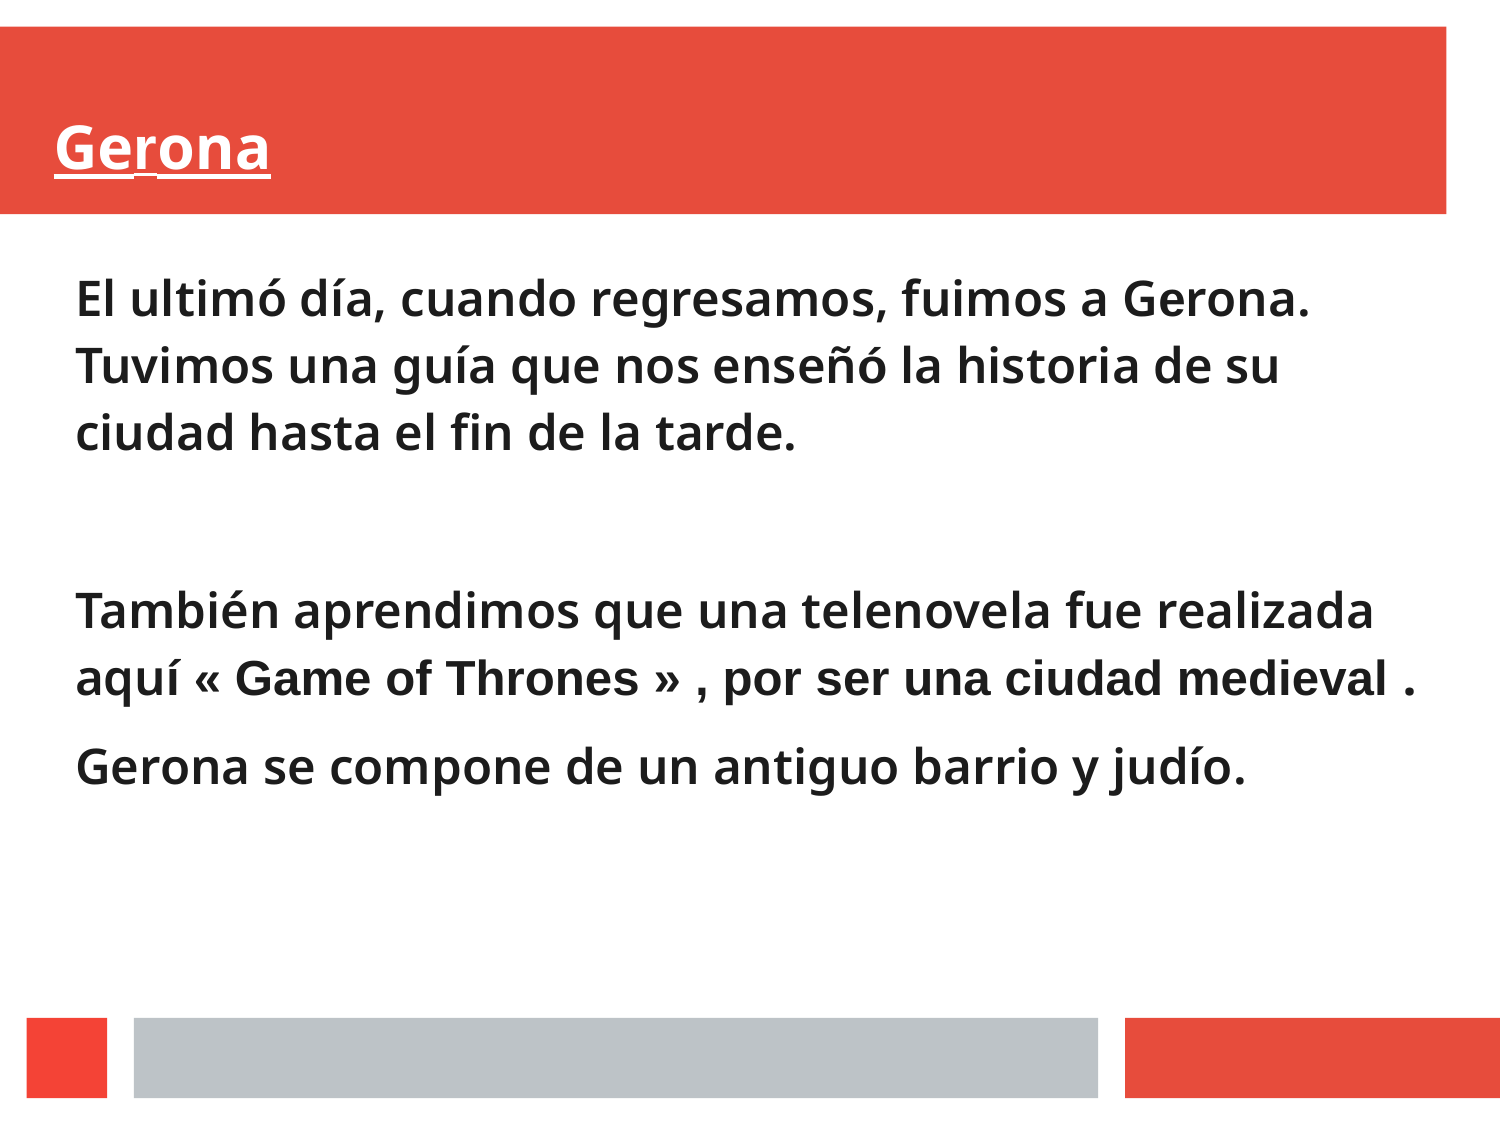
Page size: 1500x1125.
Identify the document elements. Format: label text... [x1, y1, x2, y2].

list El ultimó día, cuando regresamos, fuimos a Gerona. Tuvimos una guía que nos enseñó la historia de su ciudad hasta el fin de la tarde. También aprendimos que una telenovela fue realizada aquí « Game of Thrones » , por ser una ciudad medieval . Gerona se compone de un antiguo barrio y judío. [75, 263, 1425, 916]
title Gerona [53, 53, 1447, 188]
